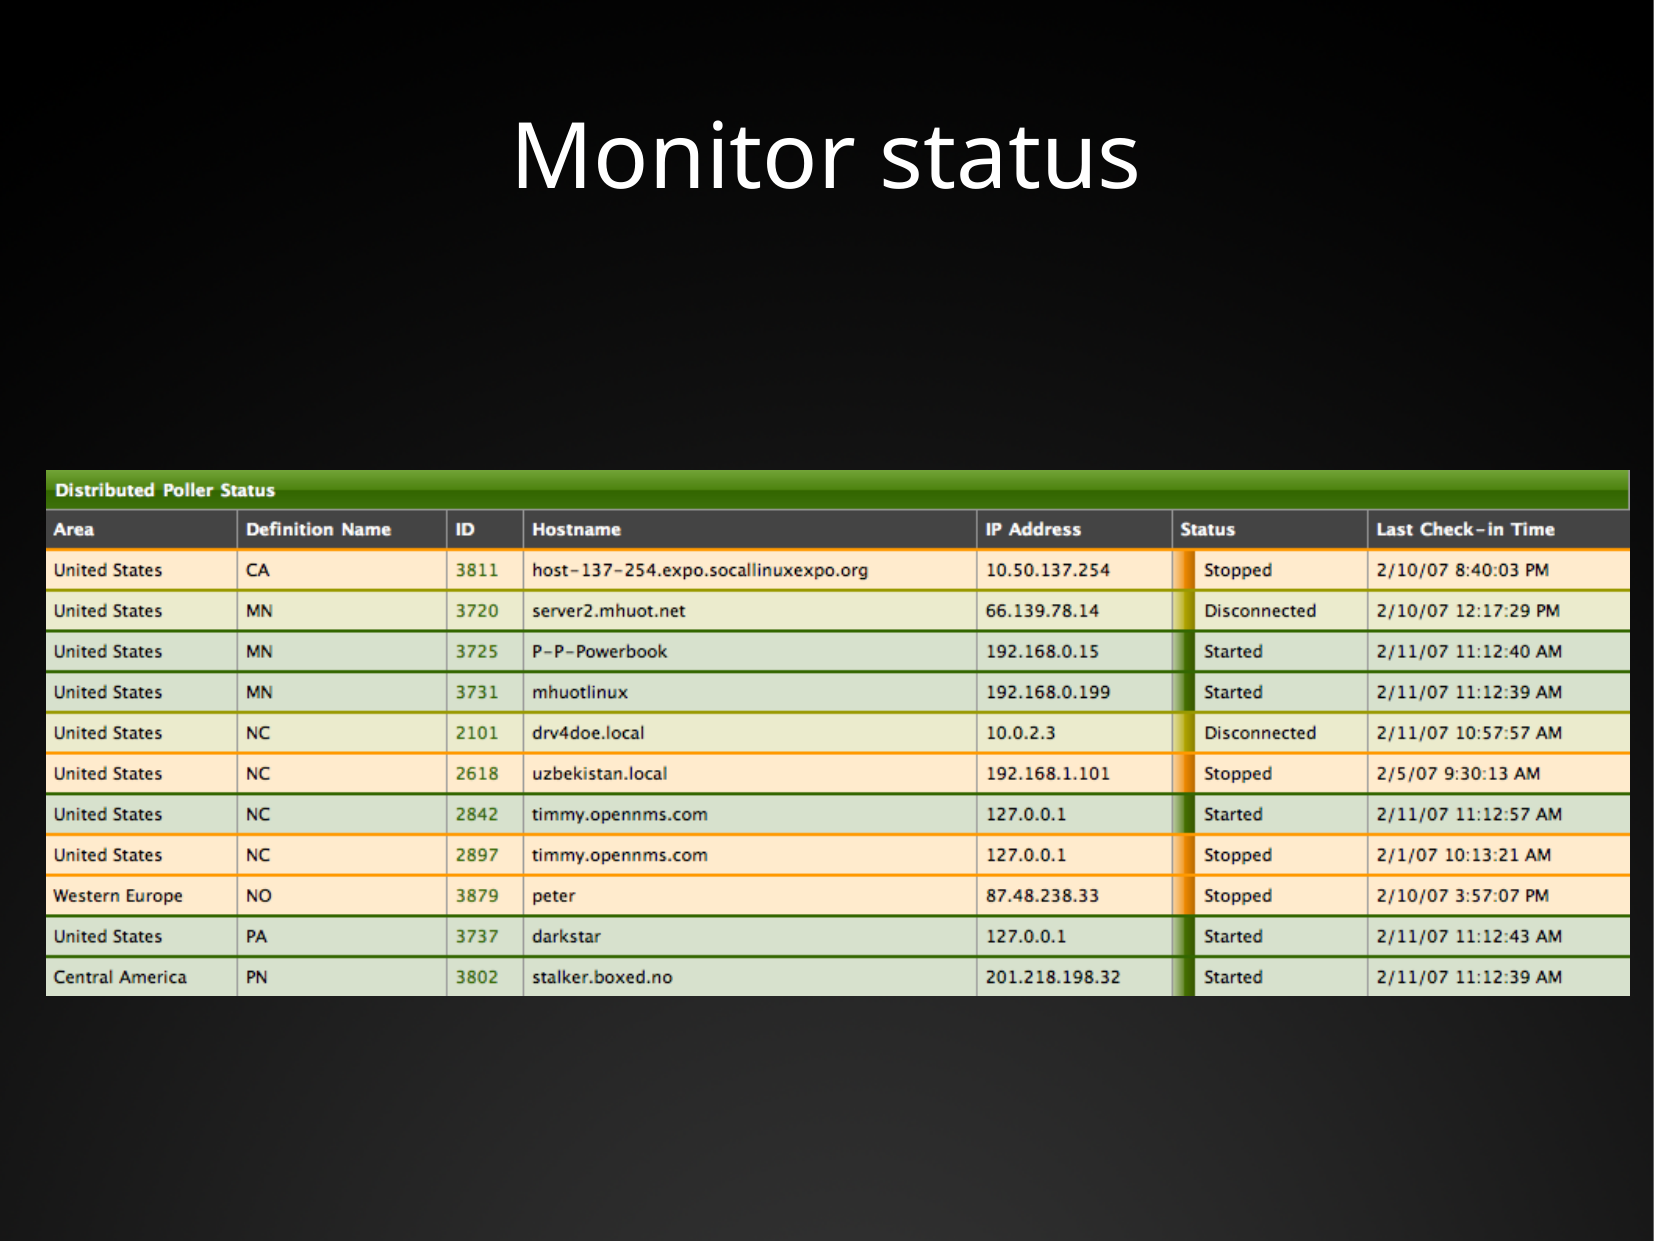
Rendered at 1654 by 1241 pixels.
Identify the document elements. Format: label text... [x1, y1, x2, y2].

picture [0, 0, 1654, 1241]
title Monitor status [82, 49, 1571, 257]
